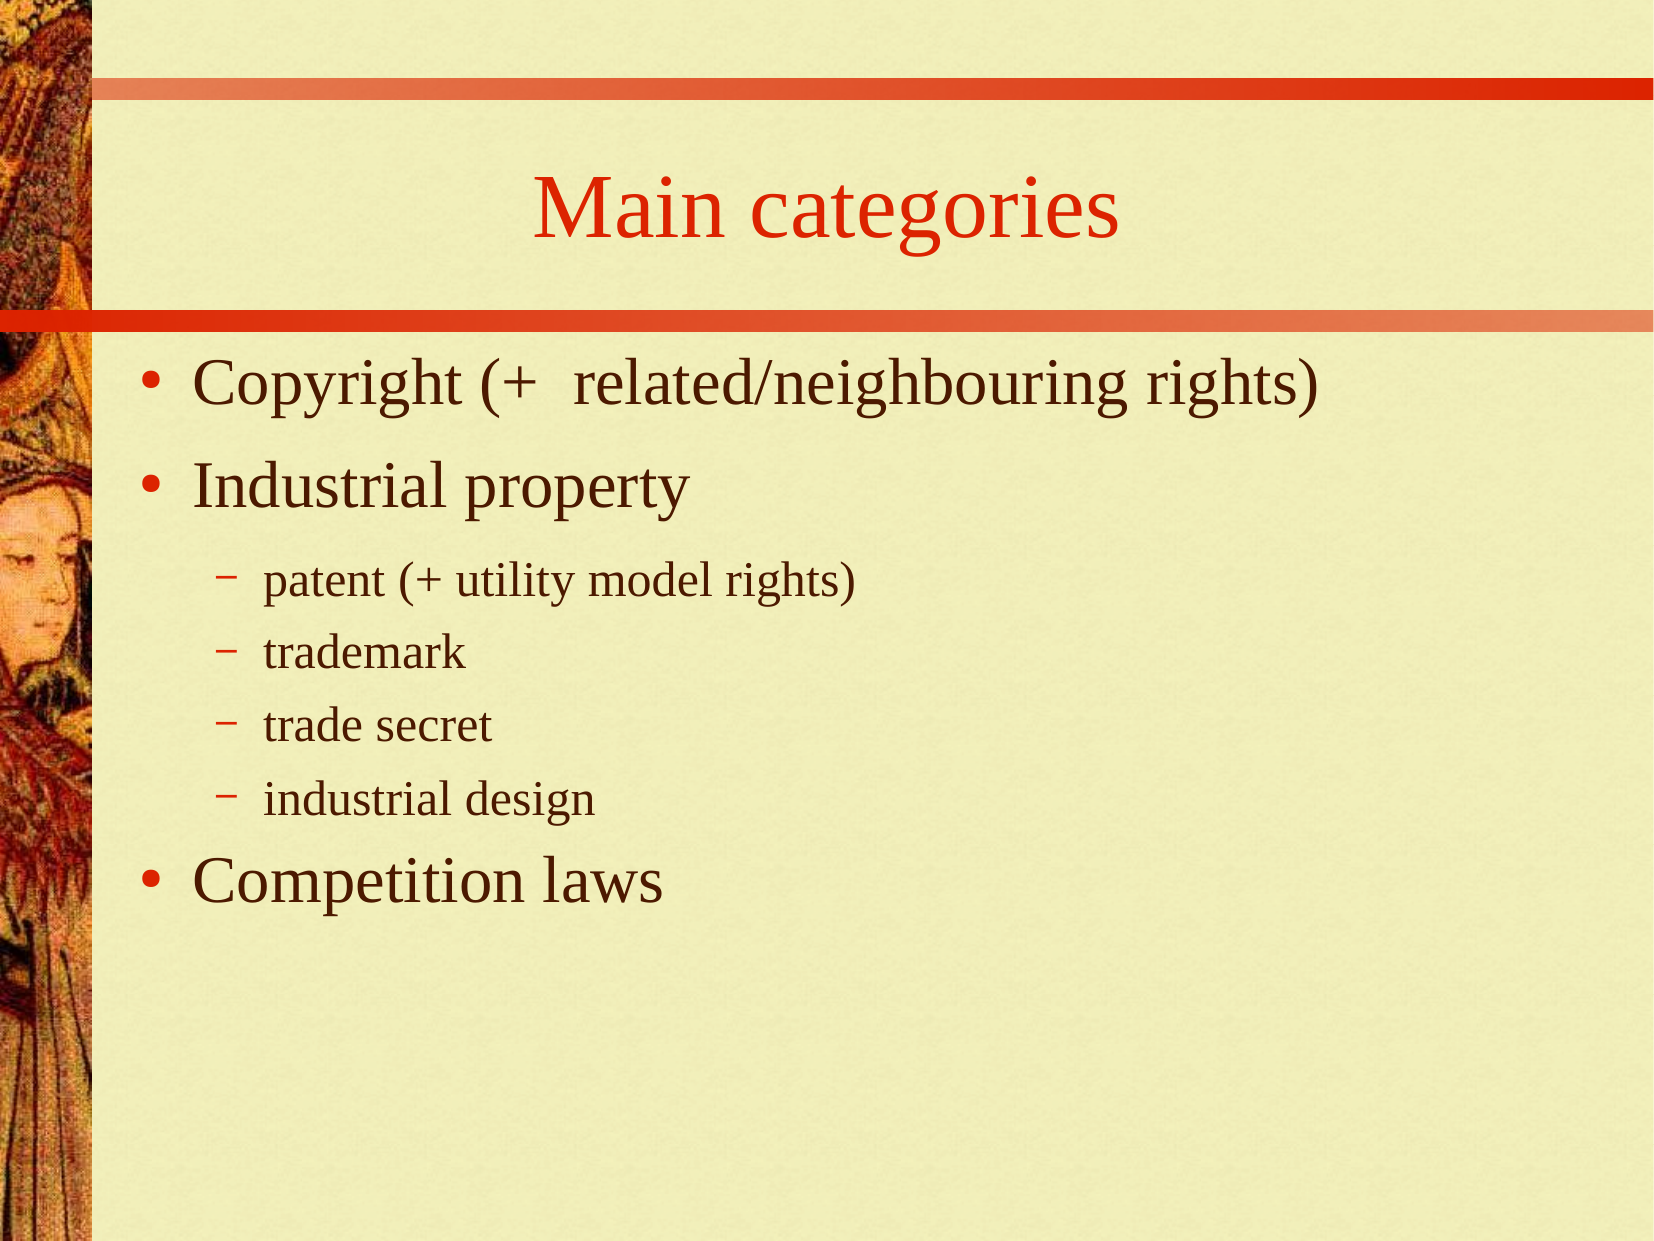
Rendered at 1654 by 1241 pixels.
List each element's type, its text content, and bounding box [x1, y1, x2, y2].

picture [0, 332, 1654, 1241]
picture [0, 0, 1654, 310]
list Copyright (+ related/neighbouring rights) Industrial property patent (+ utility model rights) trademark trade secret industrial design Competition laws [121, 344, 1534, 1127]
title Main categories [121, 102, 1534, 311]
